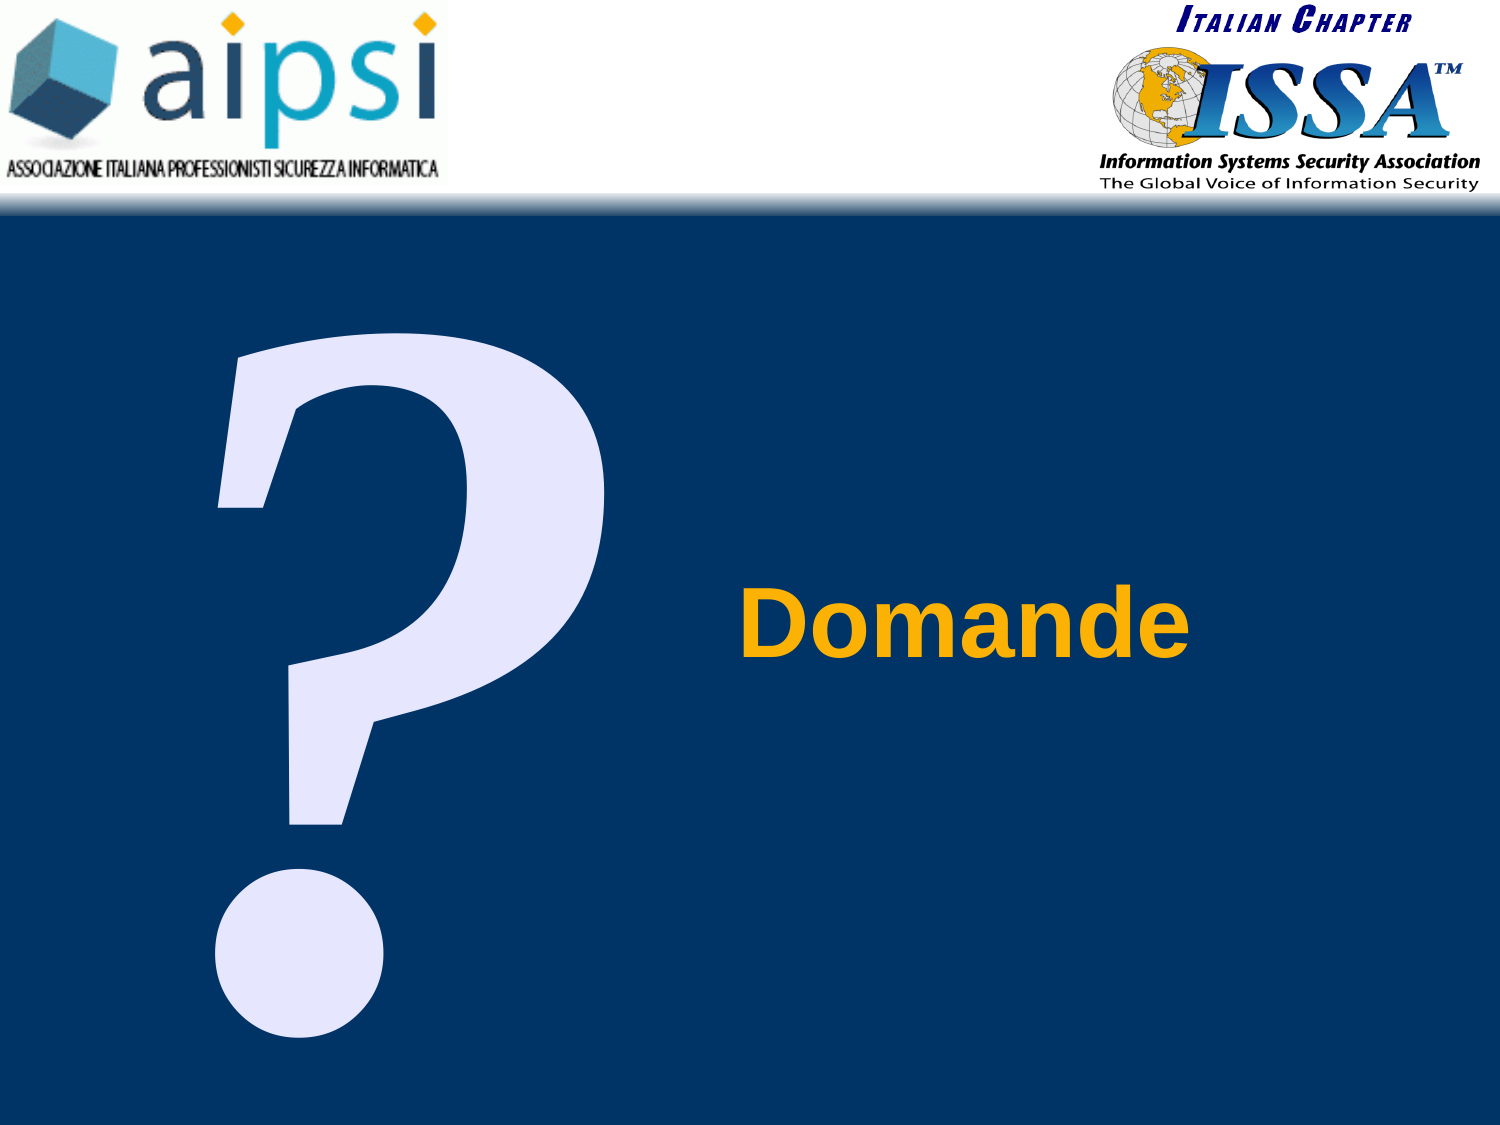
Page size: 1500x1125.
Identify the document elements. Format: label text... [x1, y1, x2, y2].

text_box ? [121, 1, 1500, 1125]
picture [0, 0, 448, 185]
title Domande [29, 295, 1464, 1063]
